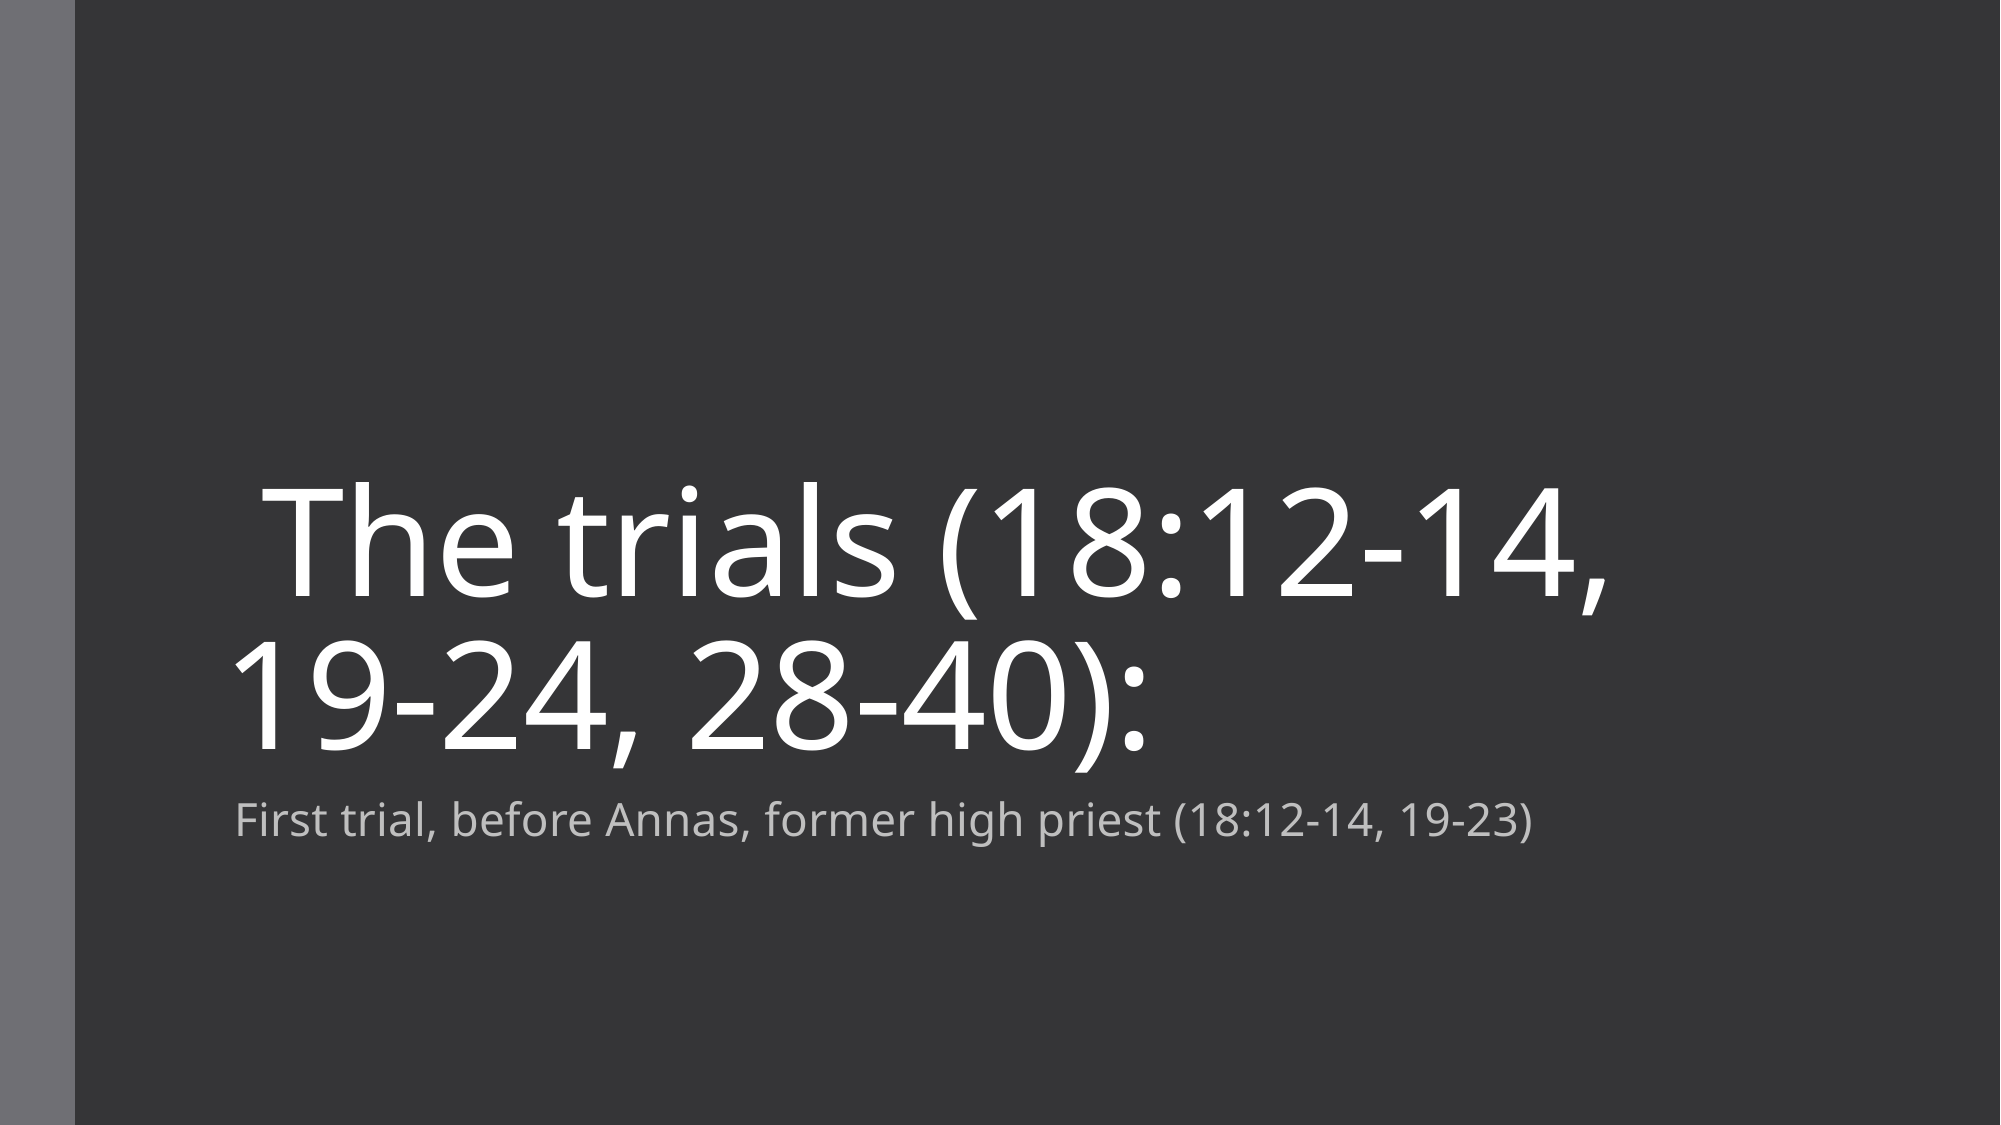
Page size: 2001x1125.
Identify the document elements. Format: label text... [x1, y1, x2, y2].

subtitle First trial, before Annas, former high priest (18:12-14, 19-23) [206, 787, 1752, 1066]
title The trials (18:12-14, 19-24, 28-40): [206, 124, 1752, 787]
